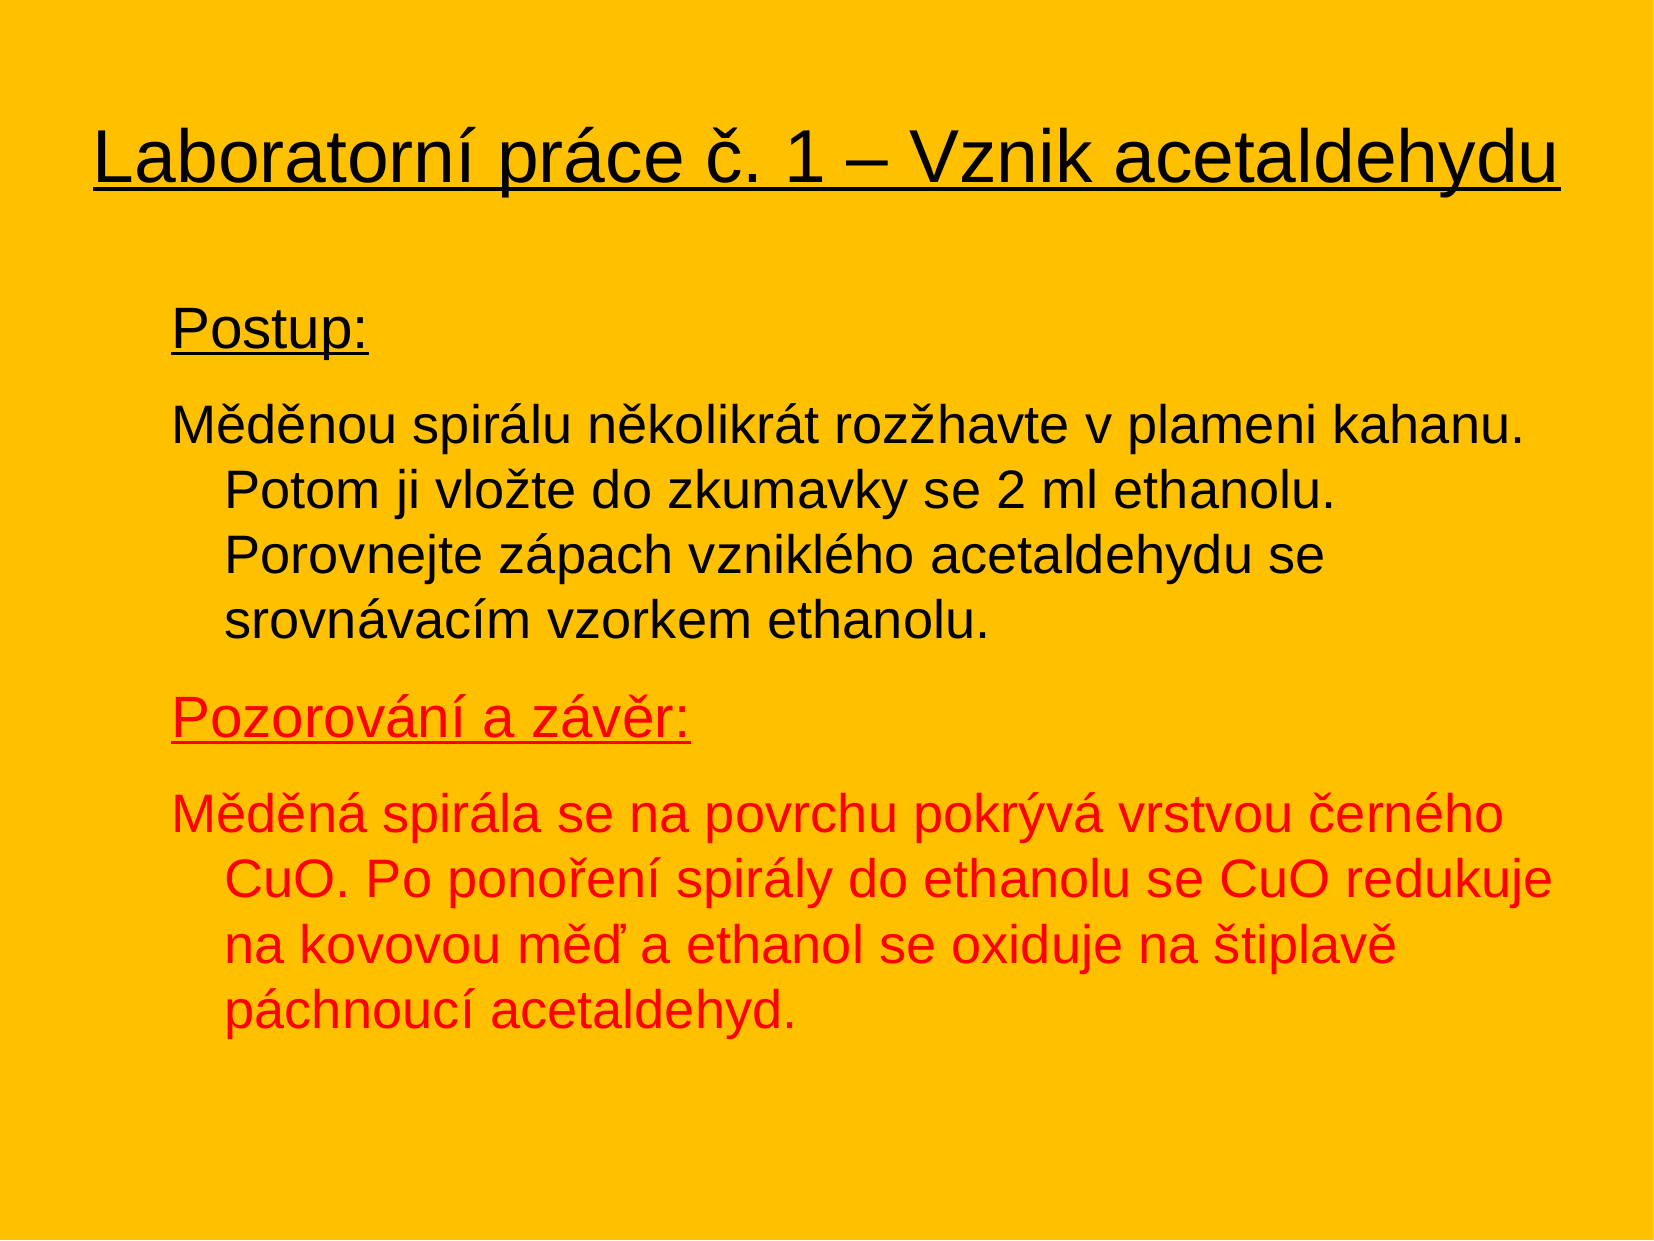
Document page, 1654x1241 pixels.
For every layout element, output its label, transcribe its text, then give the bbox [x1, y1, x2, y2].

list Postup: Měděnou spirálu několikrát rozžhavte v plameni kahanu. Potom ji vložte do zkumavky se 2 ml ethanolu. Porovnejte zápach vzniklého acetaldehydu se srovnávacím vzorkem ethanolu. Pozorování a závěr: Měděná spirála se na povrchu pokrývá vrstvou černého CuO. Po ponoření spirály do ethanolu se CuO redukuje na kovovou měď a ethanol se oxiduje na štiplavě páchnoucí acetaldehyd. [82, 290, 1571, 1109]
title Laboratorní práce č. 1 – Vznik acetaldehydu [82, 49, 1571, 257]
